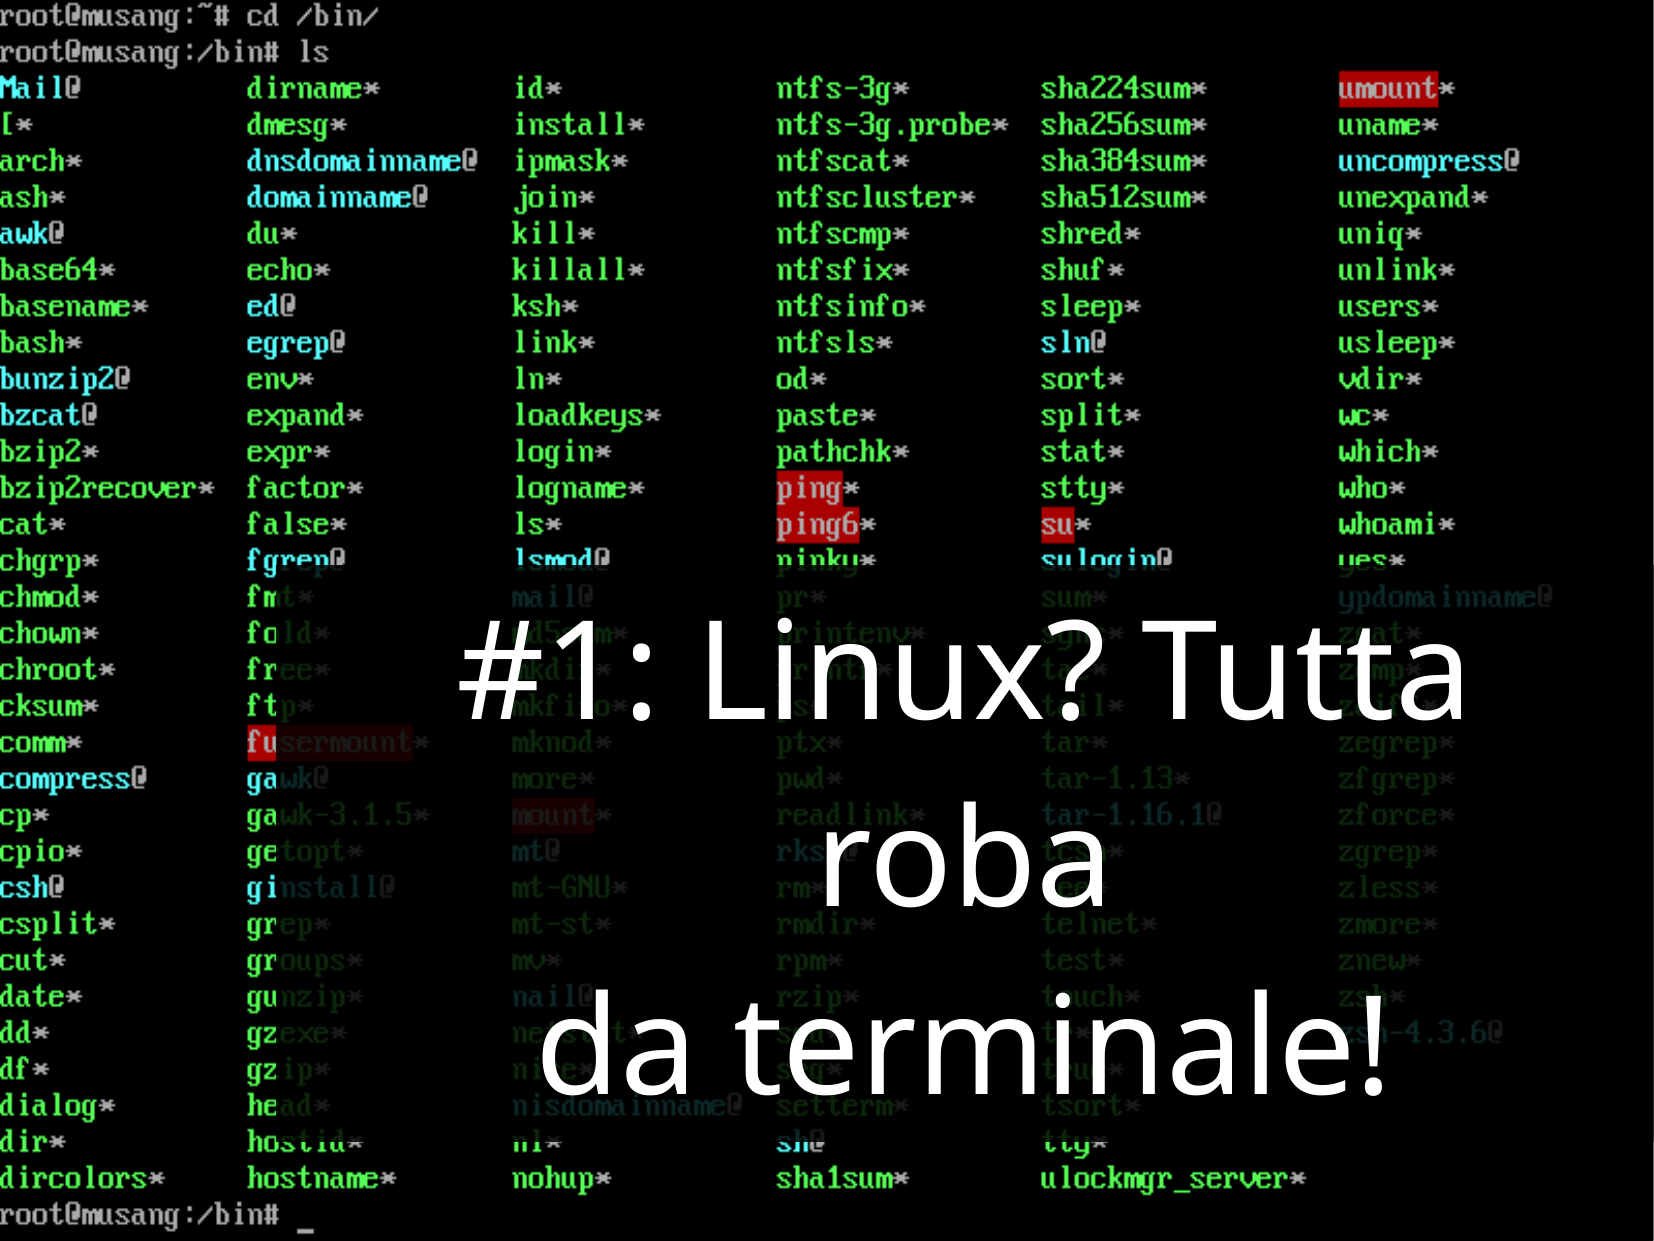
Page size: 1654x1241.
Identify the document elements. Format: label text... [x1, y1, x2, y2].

picture [0, 0, 1654, 1241]
text_box #1: Linux? Tutta roba da terminale! [275, 565, 1654, 572]
